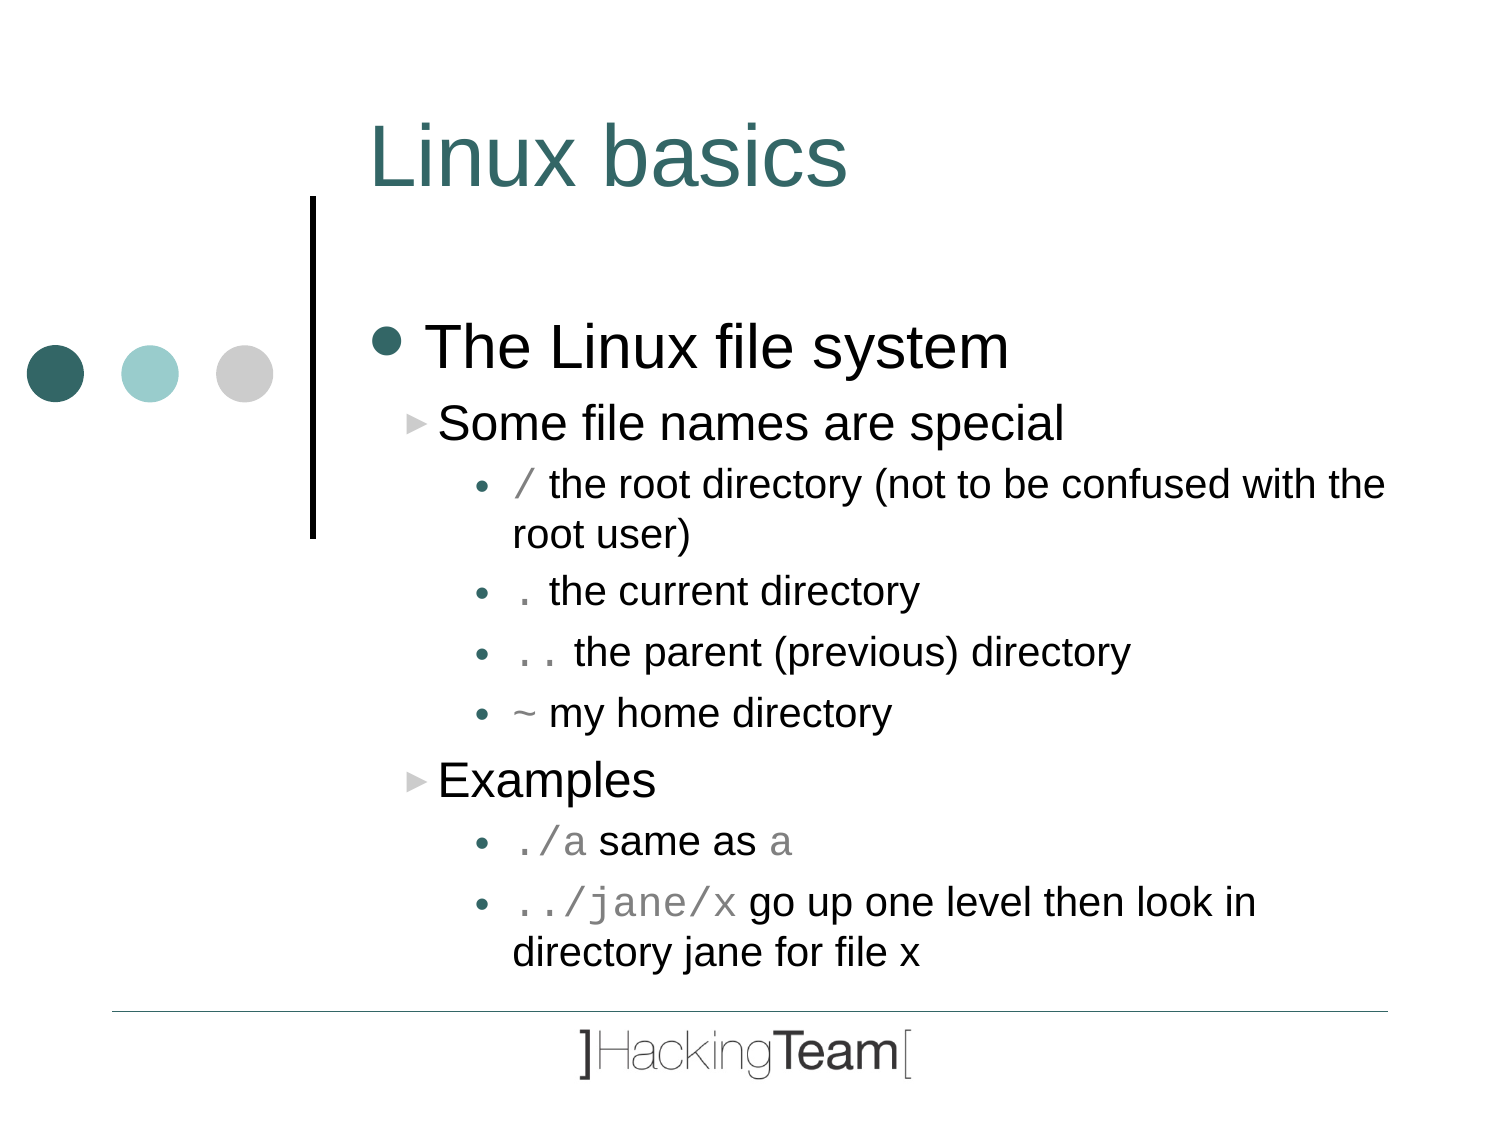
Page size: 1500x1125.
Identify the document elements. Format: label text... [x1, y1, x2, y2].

title Linux basics [249, 38, 1401, 275]
picture [574, 1044, 916, 1084]
list The Linux file system Some file names are special / the root directory (not to be confused with the root user) . the current directory .. the parent (previous) directory ~ my home directory Examples ./a same as a ../jane/x go up one level then look in directory jane for file x [249, 312, 1401, 1044]
